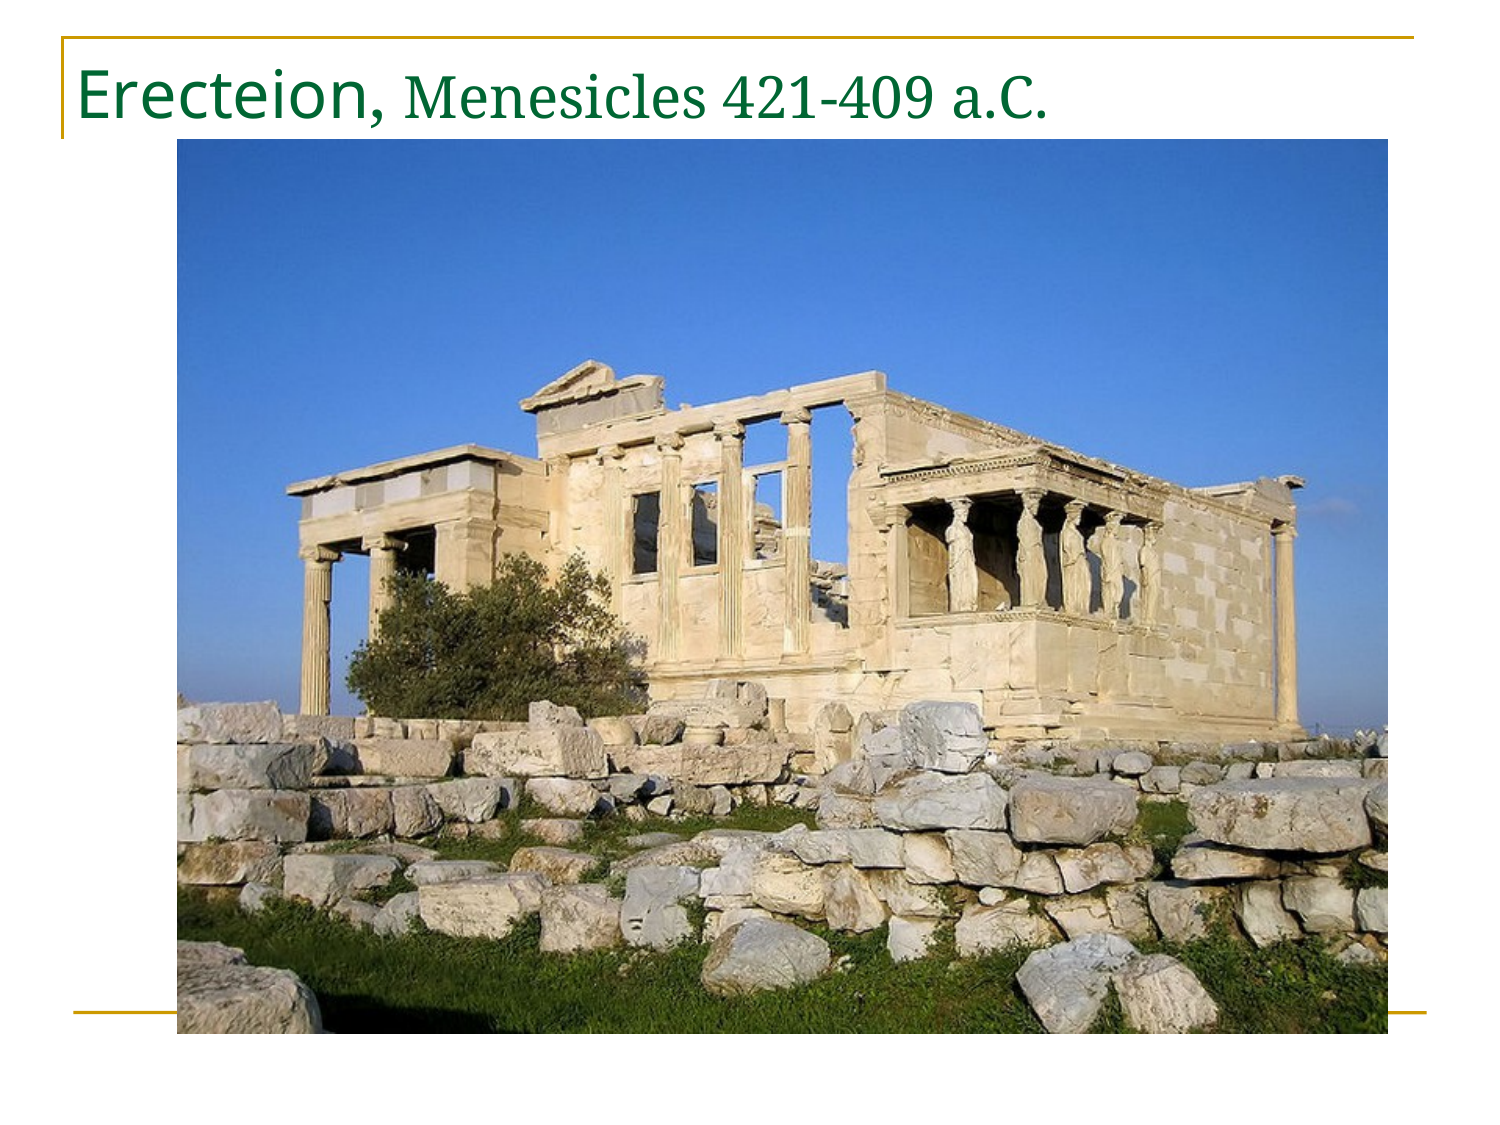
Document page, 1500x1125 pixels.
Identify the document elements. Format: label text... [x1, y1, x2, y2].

picture [177, 139, 1388, 1034]
title Erecteion, Menesicles 421-409 a.C. [75, 45, 1425, 148]
